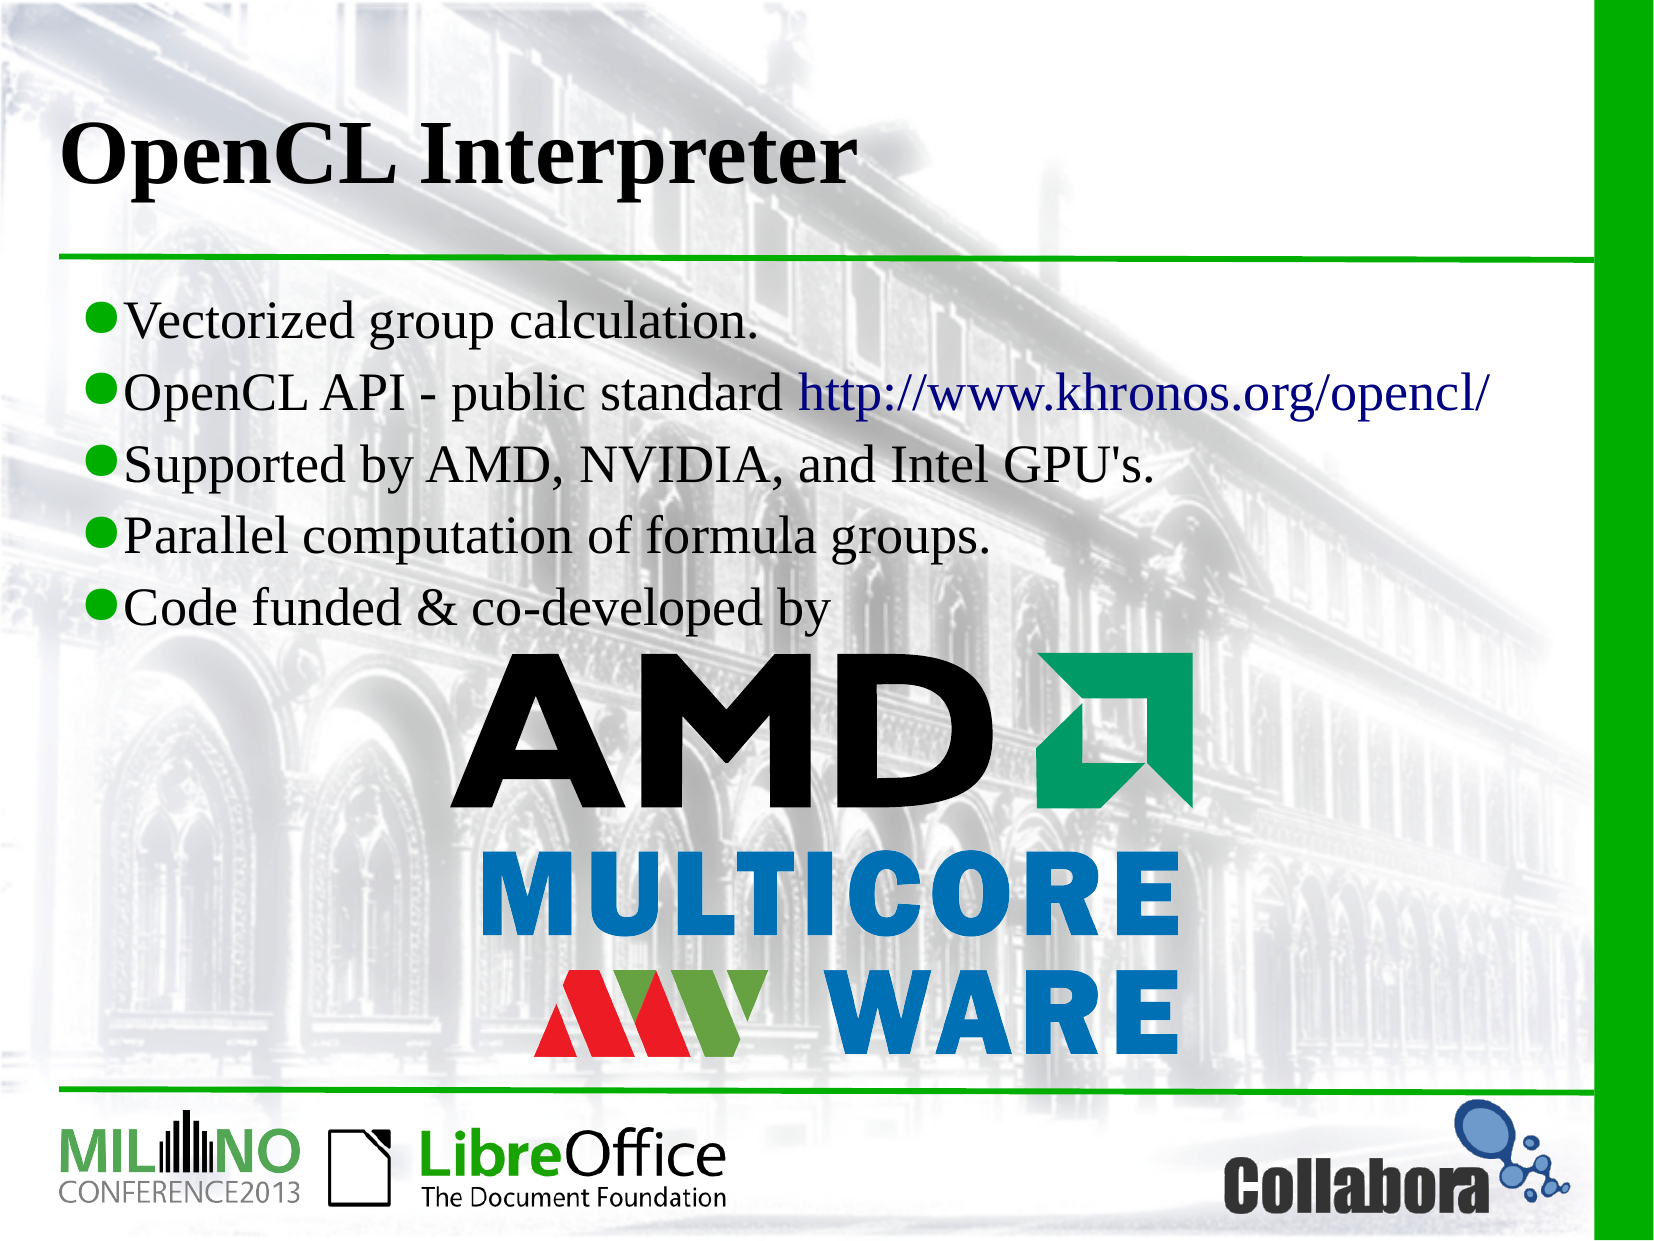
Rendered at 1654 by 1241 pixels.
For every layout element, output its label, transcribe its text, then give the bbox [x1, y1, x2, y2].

list Vectorized group calculation. OpenCL API - public standard http://www.khronos.org/opencl/ Supported by AMD, NVIDIA, and Intel GPU's. Parallel computation of formula groups. Code funded & co-developed by [35, 290, 1524, 1010]
picture [0, 1, 1594, 1241]
title OpenCL Interpreter [59, 49, 1548, 257]
